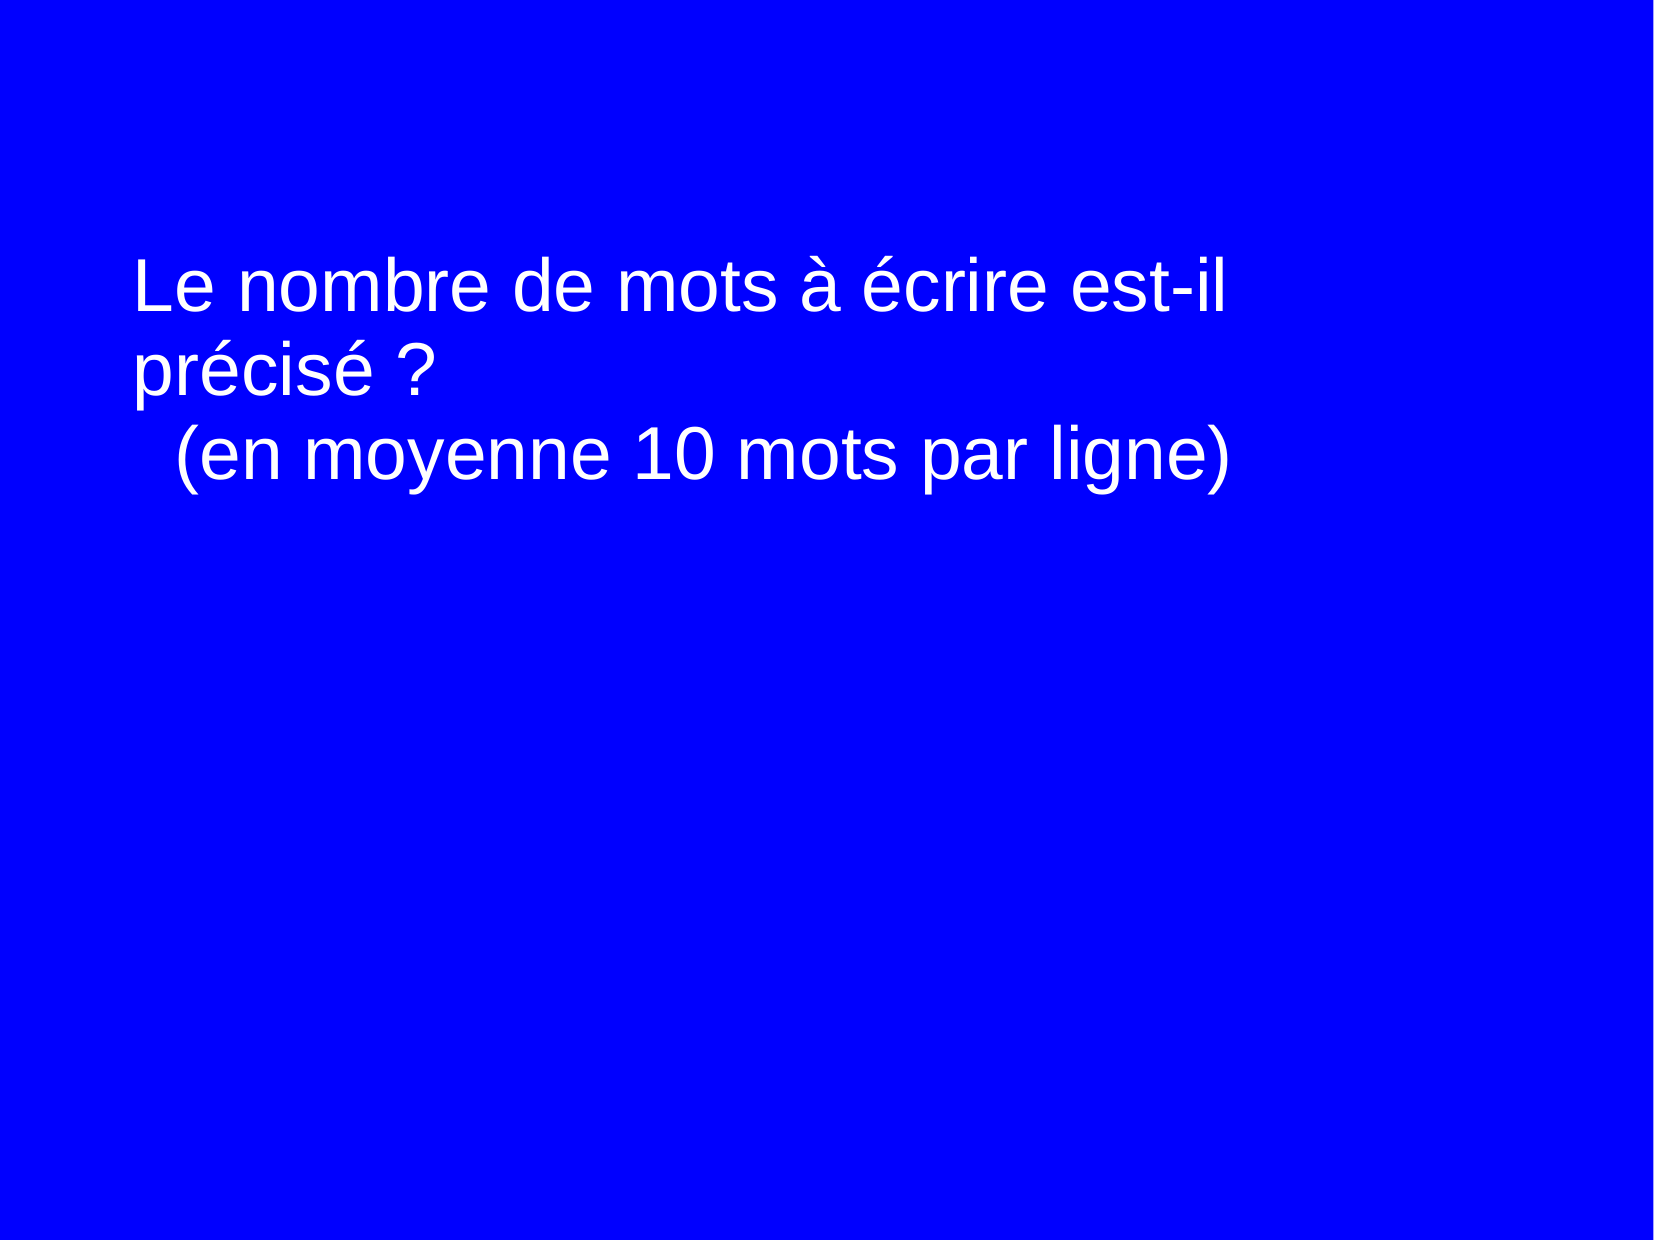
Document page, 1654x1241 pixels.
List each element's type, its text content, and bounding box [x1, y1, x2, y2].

text_box Le nombre de mots à écrire est-il précisé ? (en moyenne 10 mots par ligne) [118, 236, 1565, 503]
